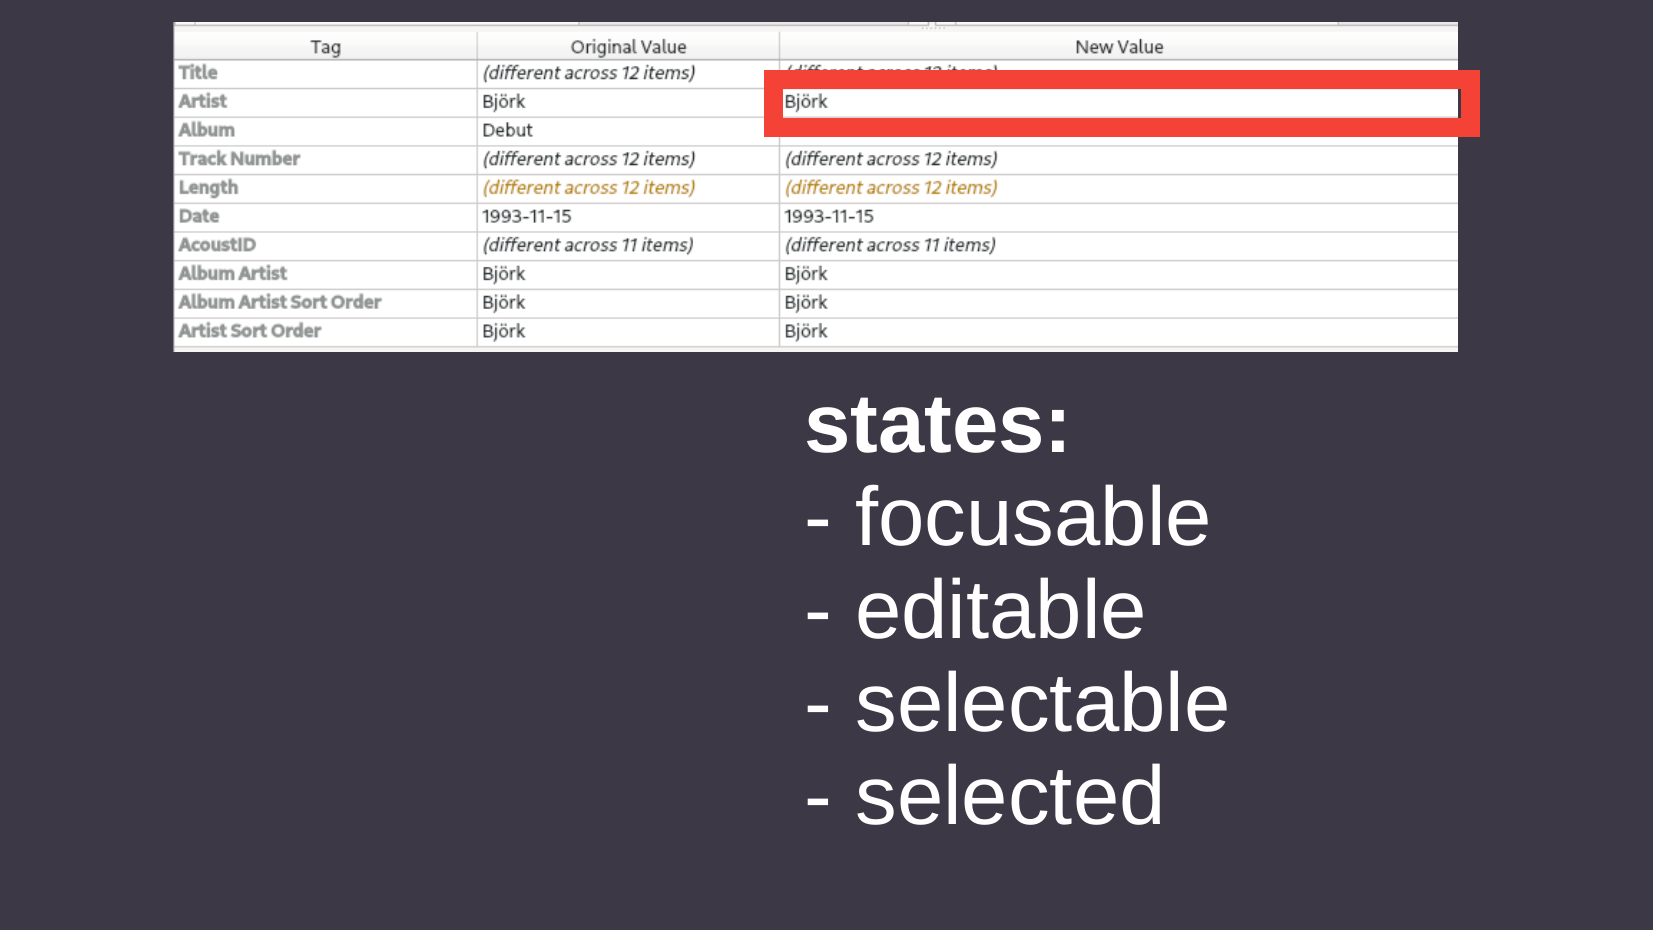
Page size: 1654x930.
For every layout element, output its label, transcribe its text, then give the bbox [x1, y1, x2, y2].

picture [783, 89, 1458, 118]
text_box states: - focusable - editable - selectable - selected [789, 369, 1481, 850]
picture [173, 22, 1458, 352]
